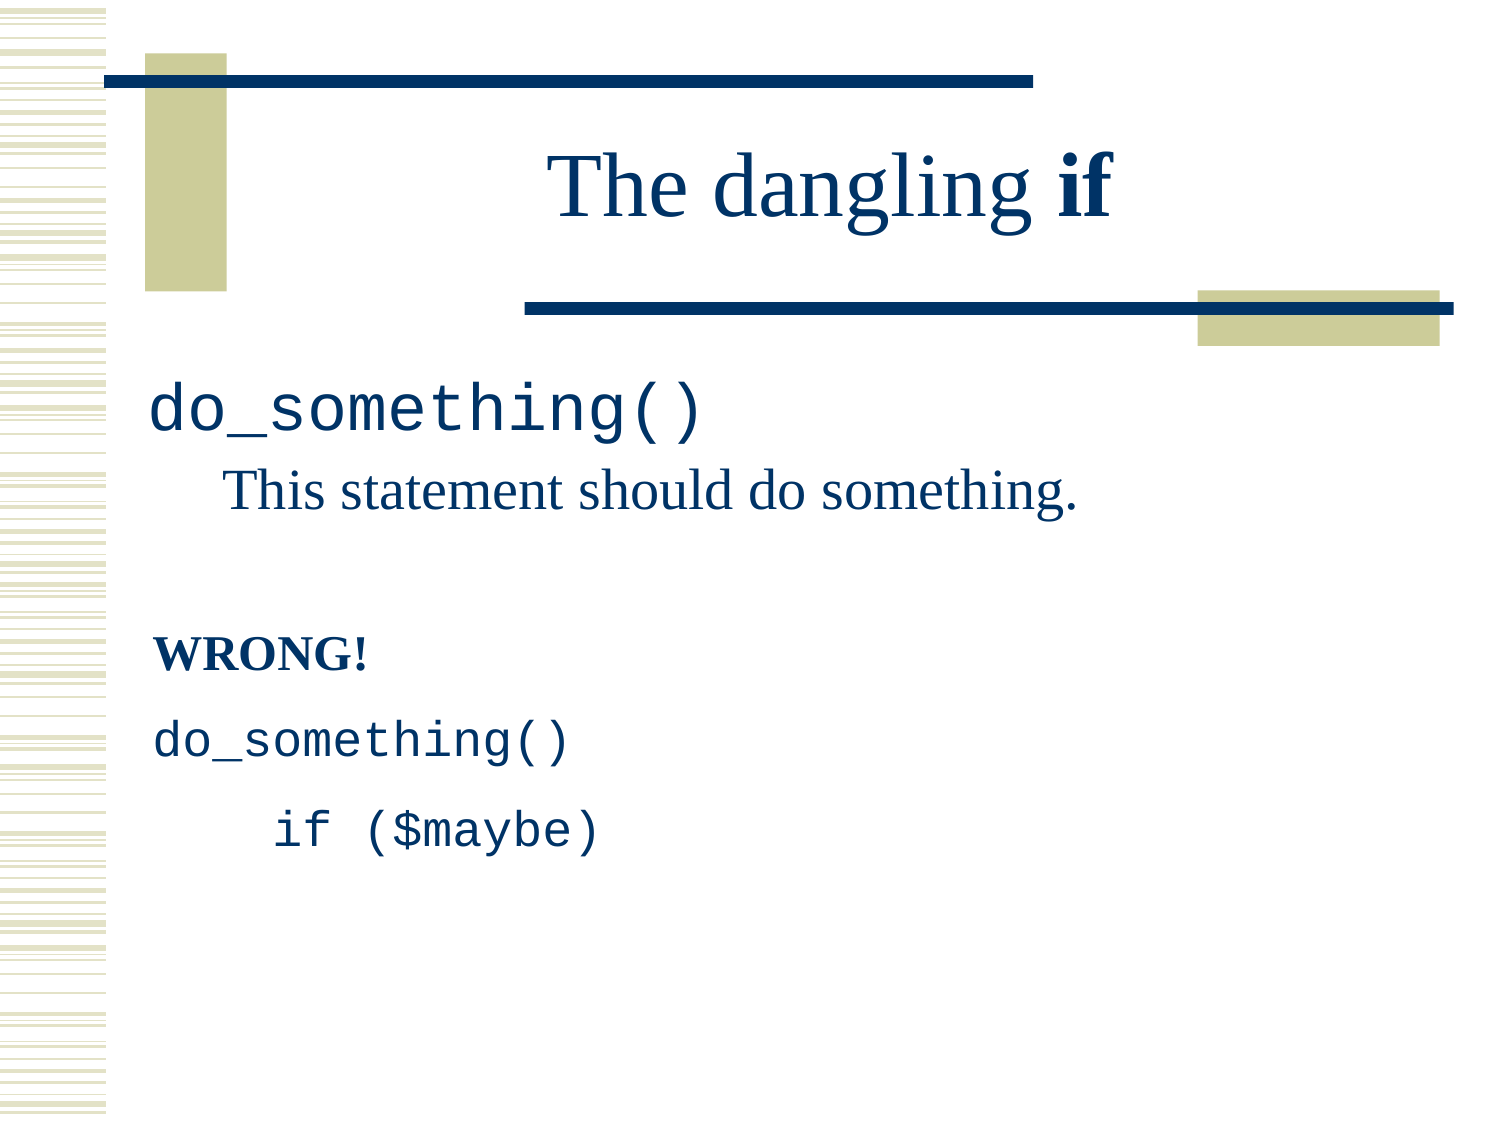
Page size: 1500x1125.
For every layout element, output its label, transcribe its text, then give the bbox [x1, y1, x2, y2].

list do_something() This statement should do something. [132, 363, 1439, 563]
text_box WRONG! do_something() if ($maybe) [137, 624, 1463, 880]
title The dangling if [225, 99, 1436, 288]
